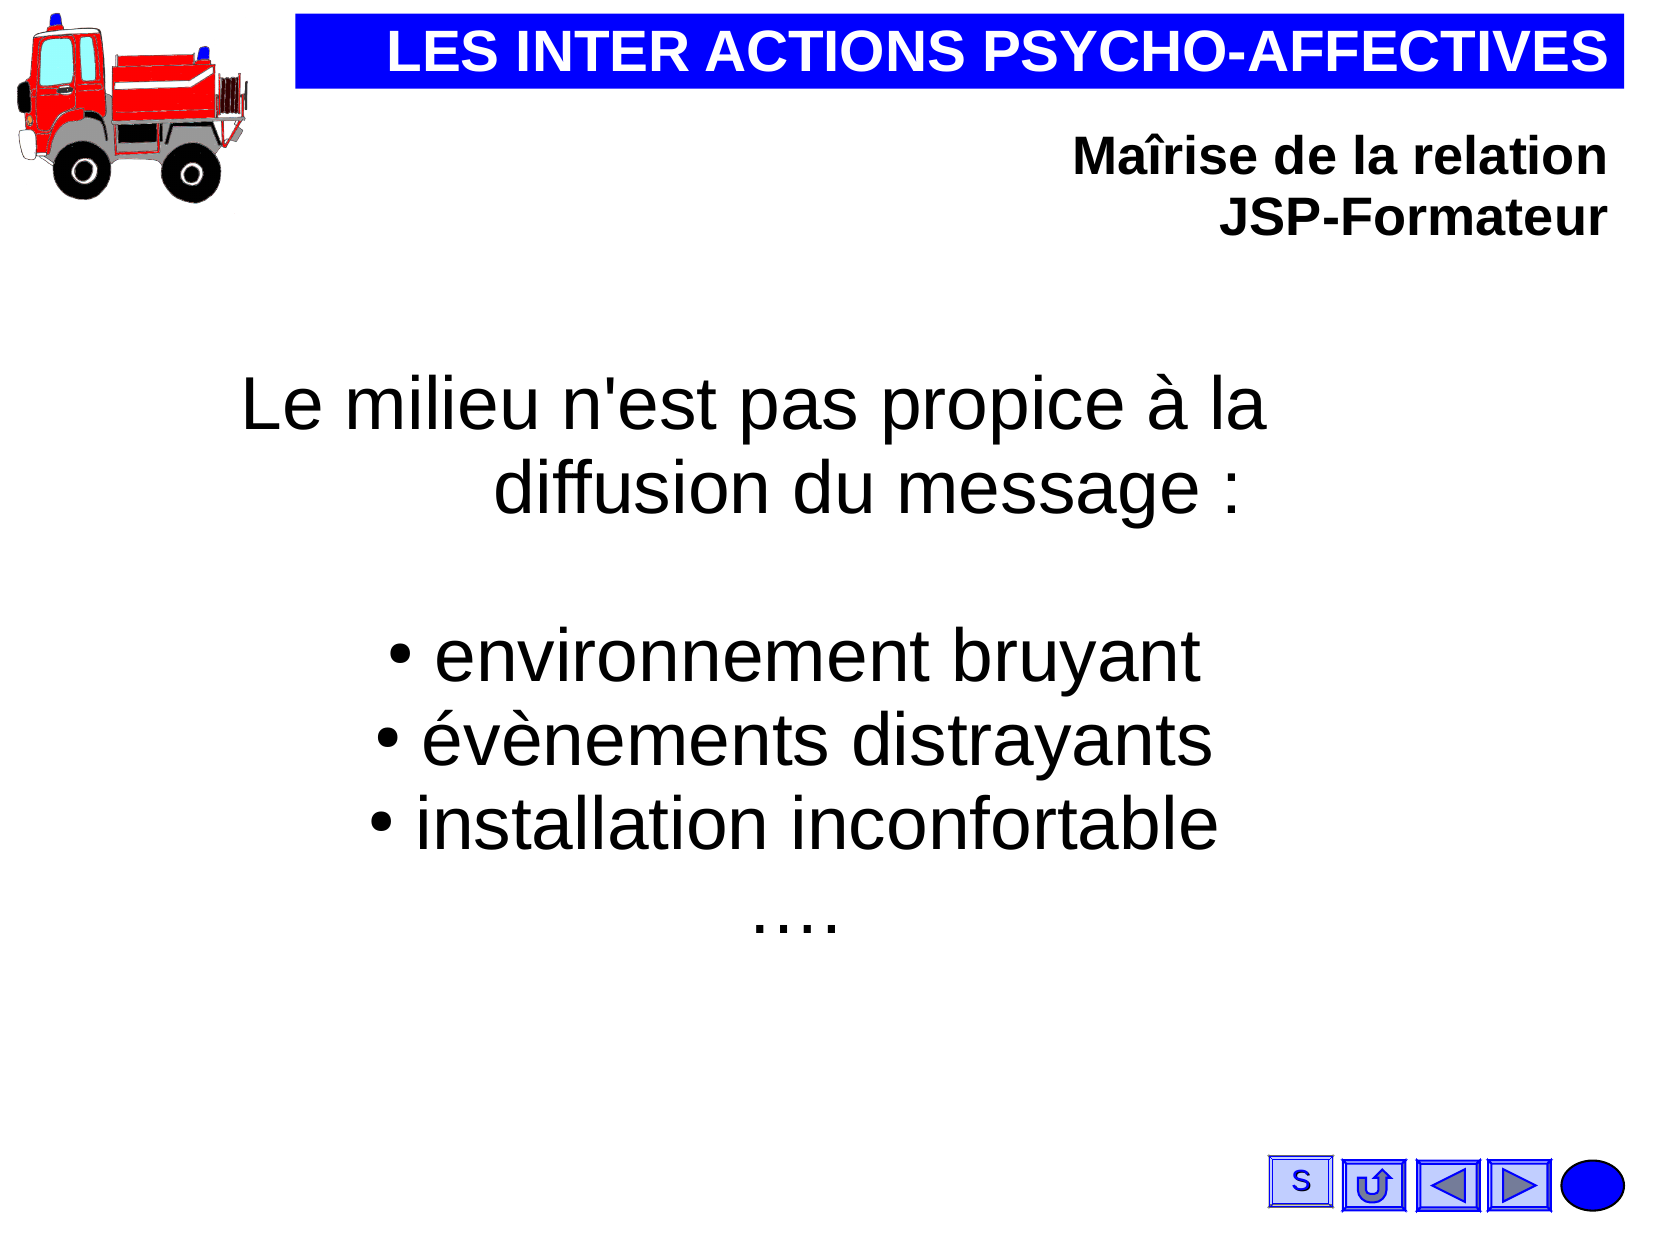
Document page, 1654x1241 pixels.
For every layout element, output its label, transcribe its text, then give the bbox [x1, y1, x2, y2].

picture [8, 8, 257, 216]
text_box [1561, 1160, 1625, 1211]
text_box Maîrise de la relation JSP-Formateur [1056, 118, 1624, 311]
text_box LES INTER ACTIONS PSYCHO-AFFECTIVES [295, 13, 1625, 89]
text_box Le milieu n'est pas propice à la diffusion du message : environnement bruyant évènements distrayants installation inconfortable …. [206, 354, 1382, 1223]
